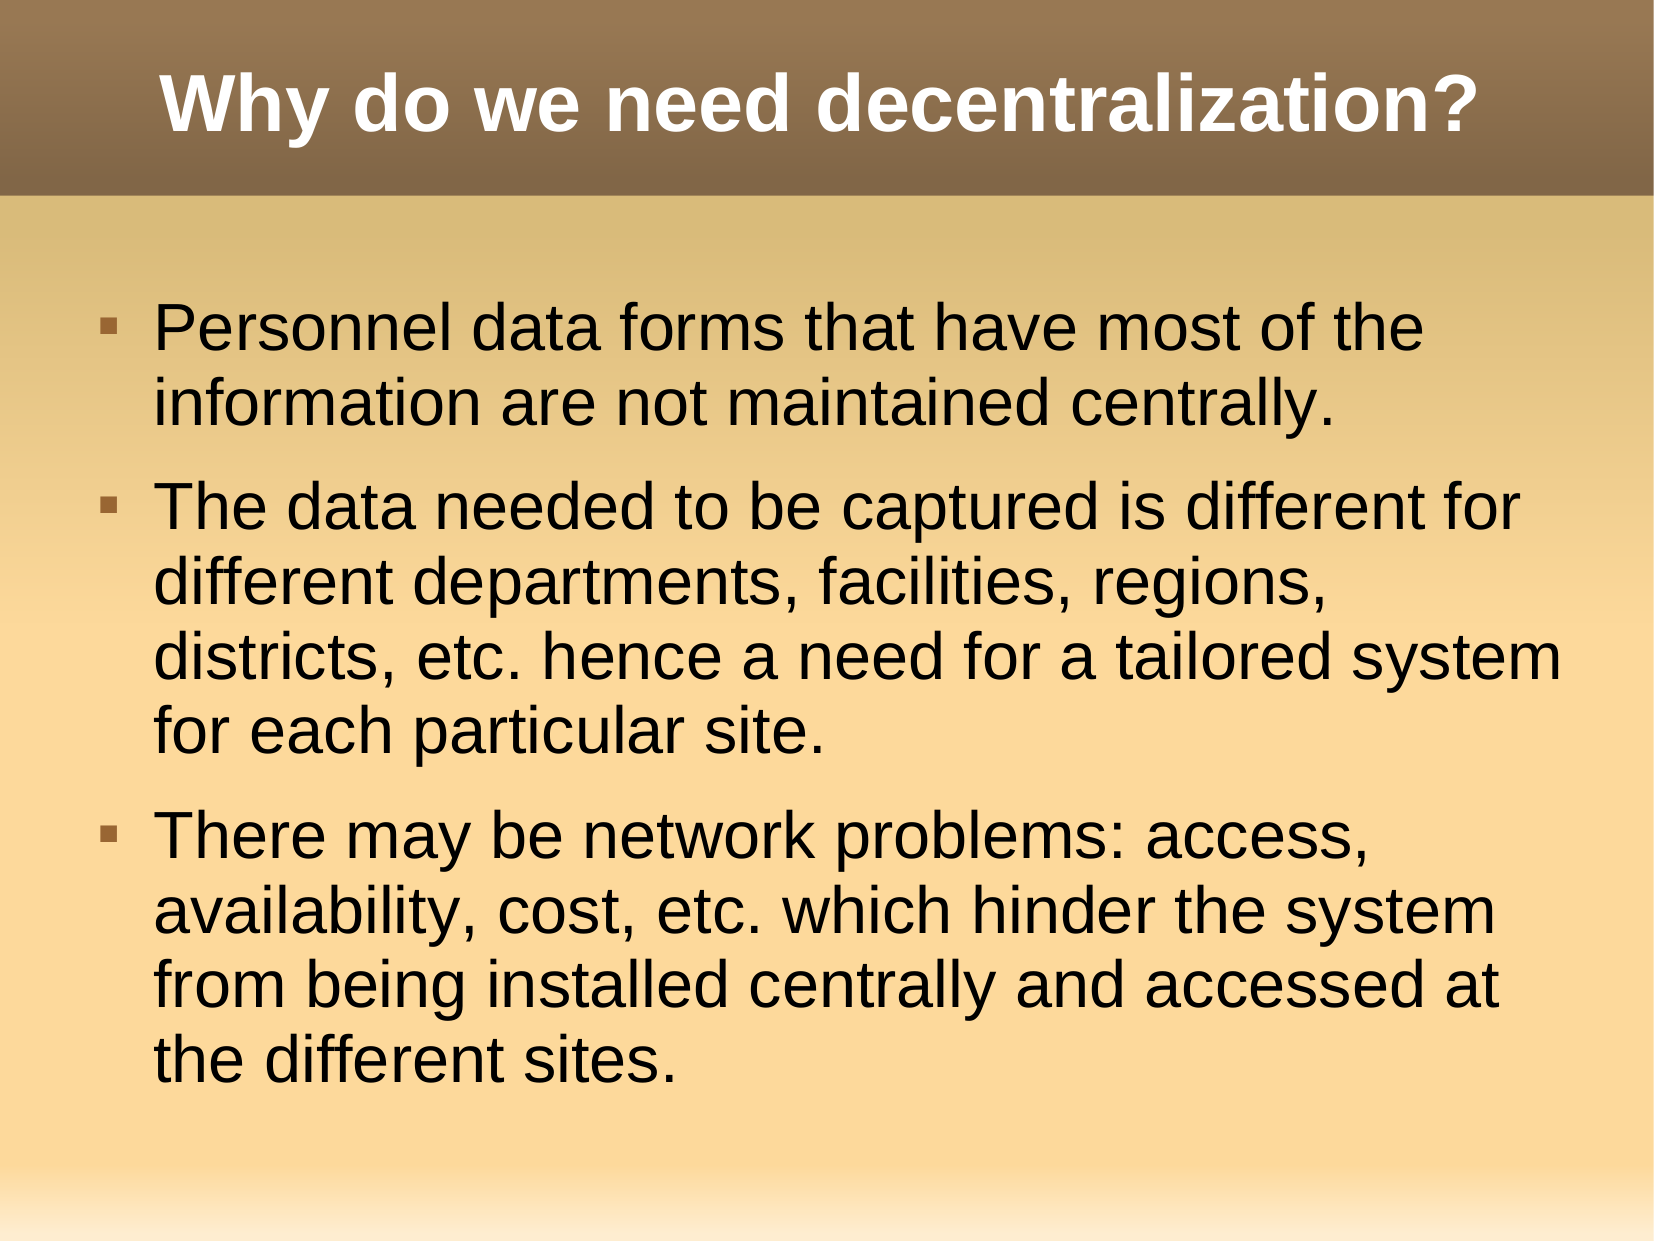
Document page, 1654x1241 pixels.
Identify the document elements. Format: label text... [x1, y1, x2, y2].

picture [0, 0, 1654, 1241]
list Personnel data forms that have most of the information are not maintained centrally. The data needed to be captured is different for different departments, facilities, regions, districts, etc. hence a need for a tailored system for each particular site. There may be network problems: access, availability, cost, etc. which hinder the system from being installed centrally and accessed at the different sites. [82, 290, 1571, 1109]
title Why do we need decentralization? [76, 0, 1565, 208]
